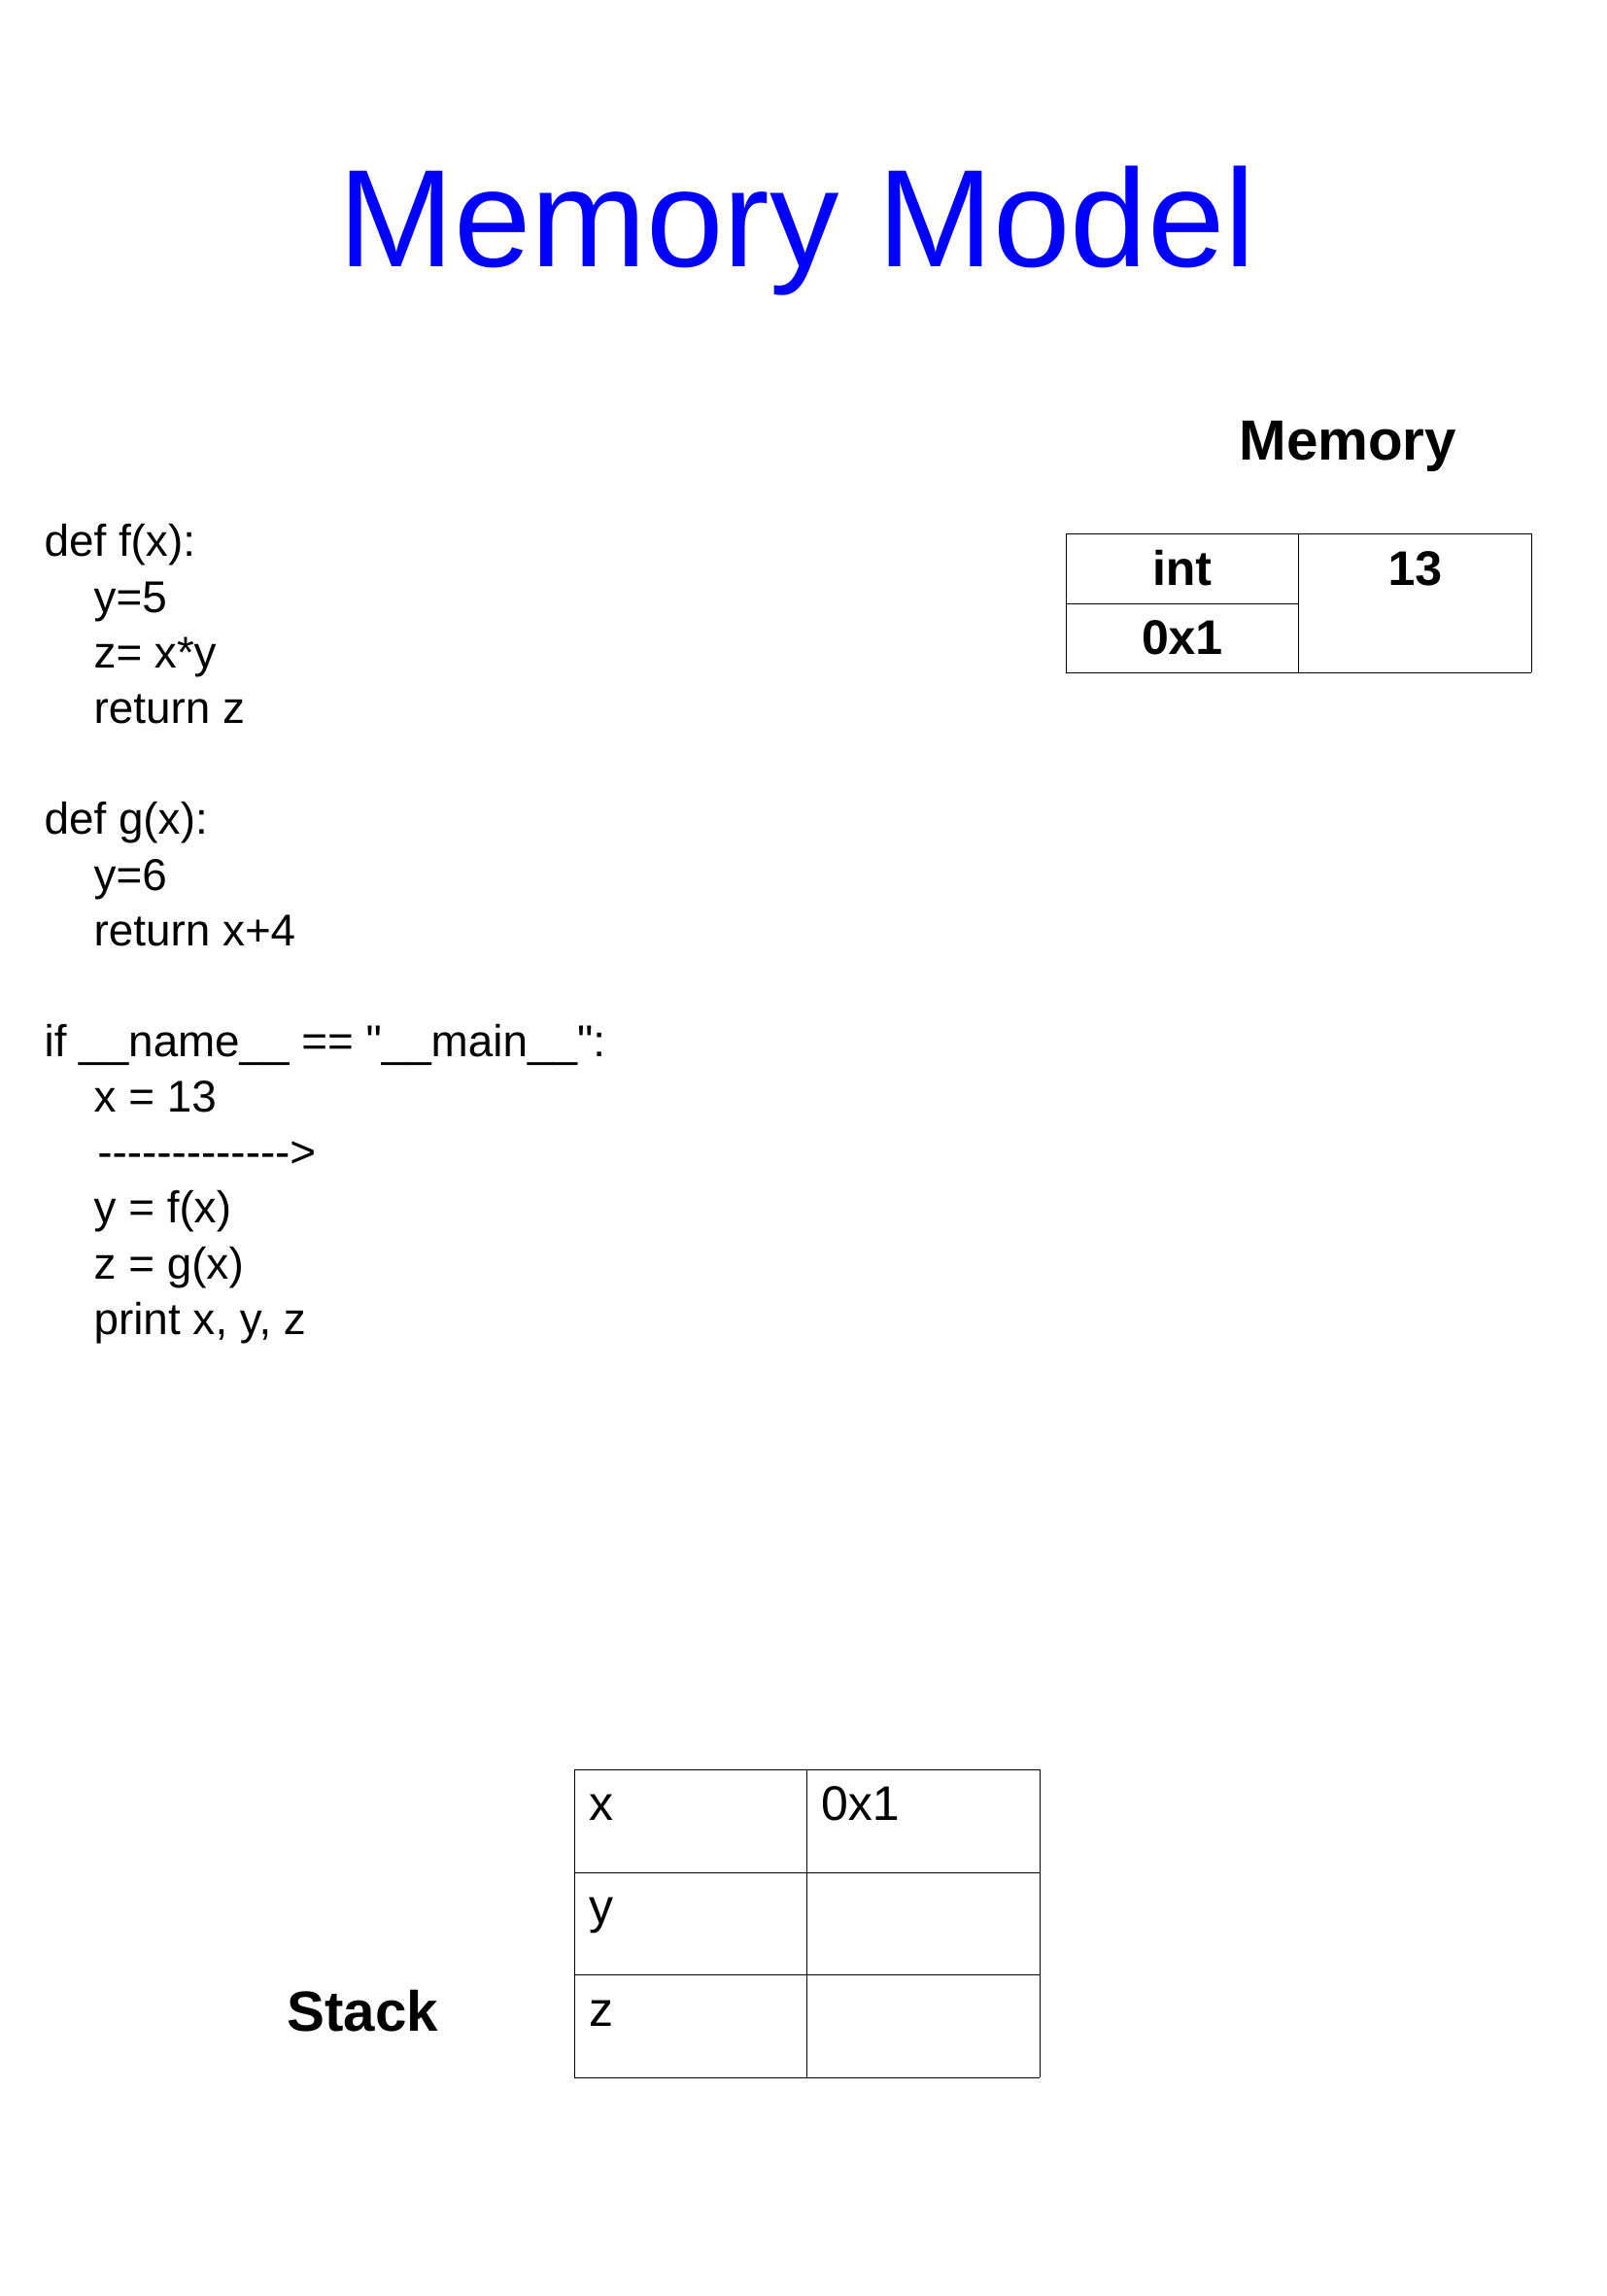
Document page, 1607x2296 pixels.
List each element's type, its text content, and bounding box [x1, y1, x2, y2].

table_cell y [575, 1873, 806, 1974]
title Memory Model [74, 108, 1521, 328]
table_header x [575, 1770, 806, 1872]
list Memory [1170, 408, 1525, 488]
table_cell 0x1 [1067, 604, 1298, 672]
table_header 13 [1299, 534, 1531, 672]
table_cell z [575, 1975, 806, 2077]
table_header int [1067, 534, 1298, 603]
list def f(x): y=5 z= x*y return z def g(x): y=6 return x+4 if __name__ == "__main__": x = 13 -------------> y = f(x) z = g(x) print x, y, z [28, 516, 632, 1345]
table_header 0x1 [807, 1770, 1040, 1872]
table_cell [807, 1873, 1040, 1974]
table_cell [807, 1975, 1040, 2077]
list Stack [218, 1979, 488, 2066]
